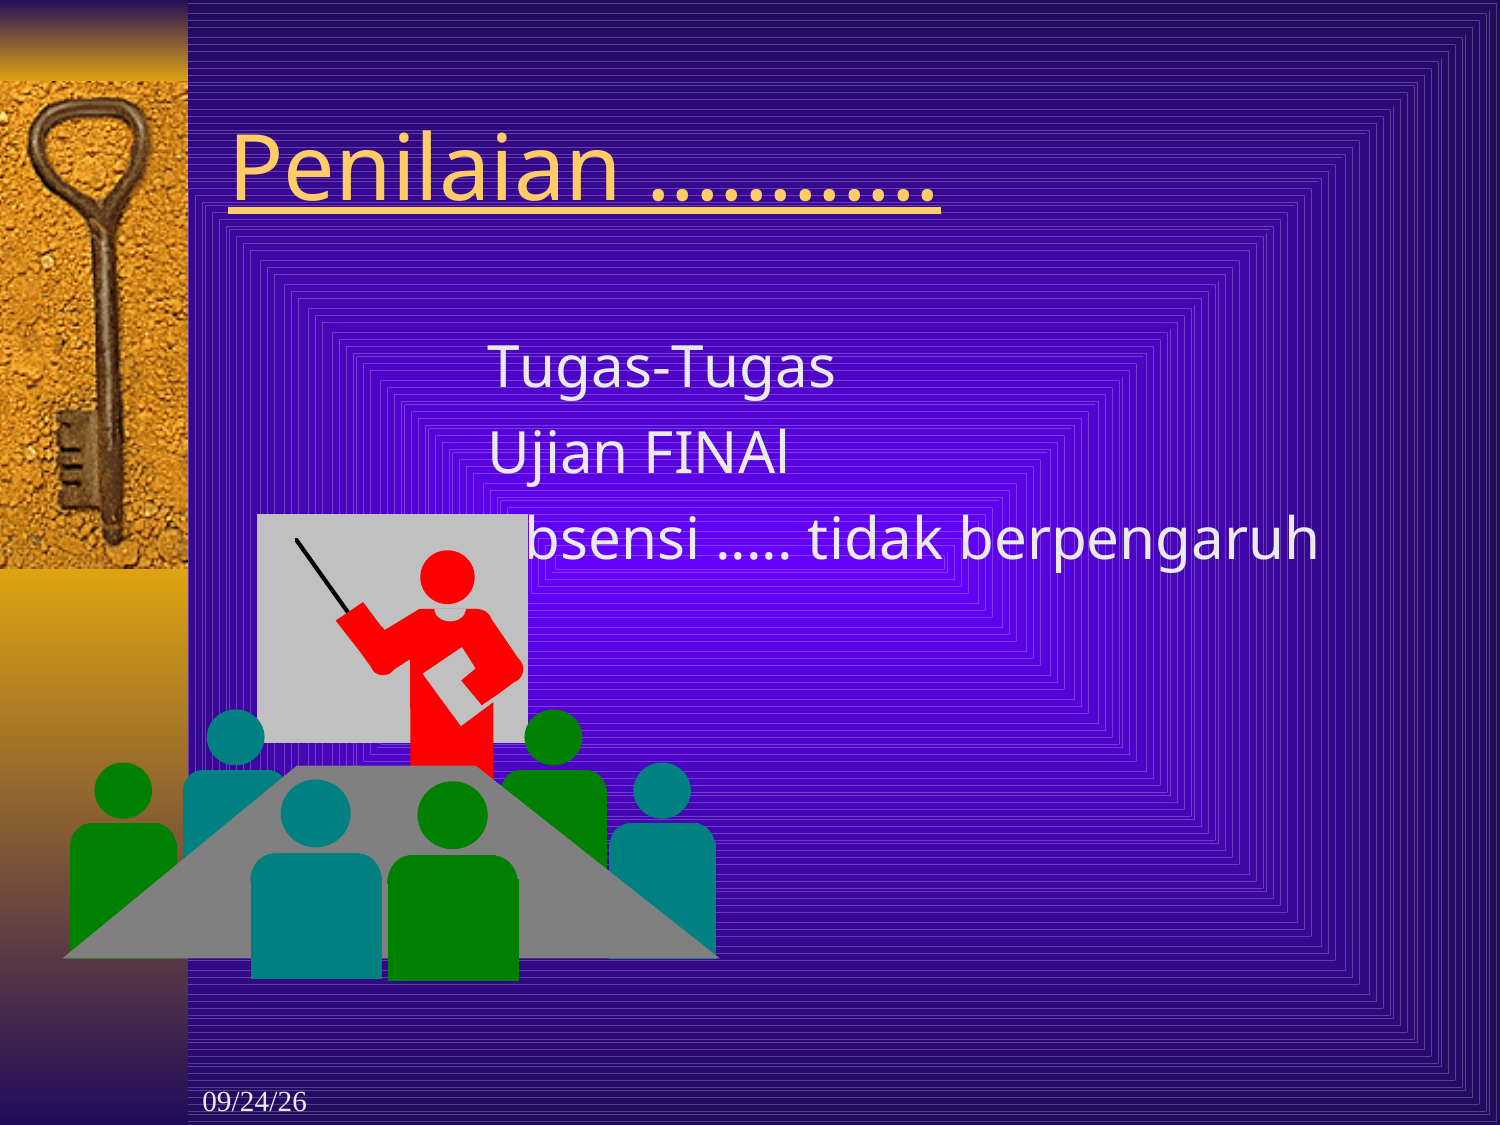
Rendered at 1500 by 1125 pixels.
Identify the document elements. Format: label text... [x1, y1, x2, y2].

list Tugas-Tugas Ujian FINAl Absensi ..... tidak berpengaruh [472, 323, 1477, 591]
picture [0, 81, 720, 982]
title Penilaian ............ [213, 112, 1418, 235]
